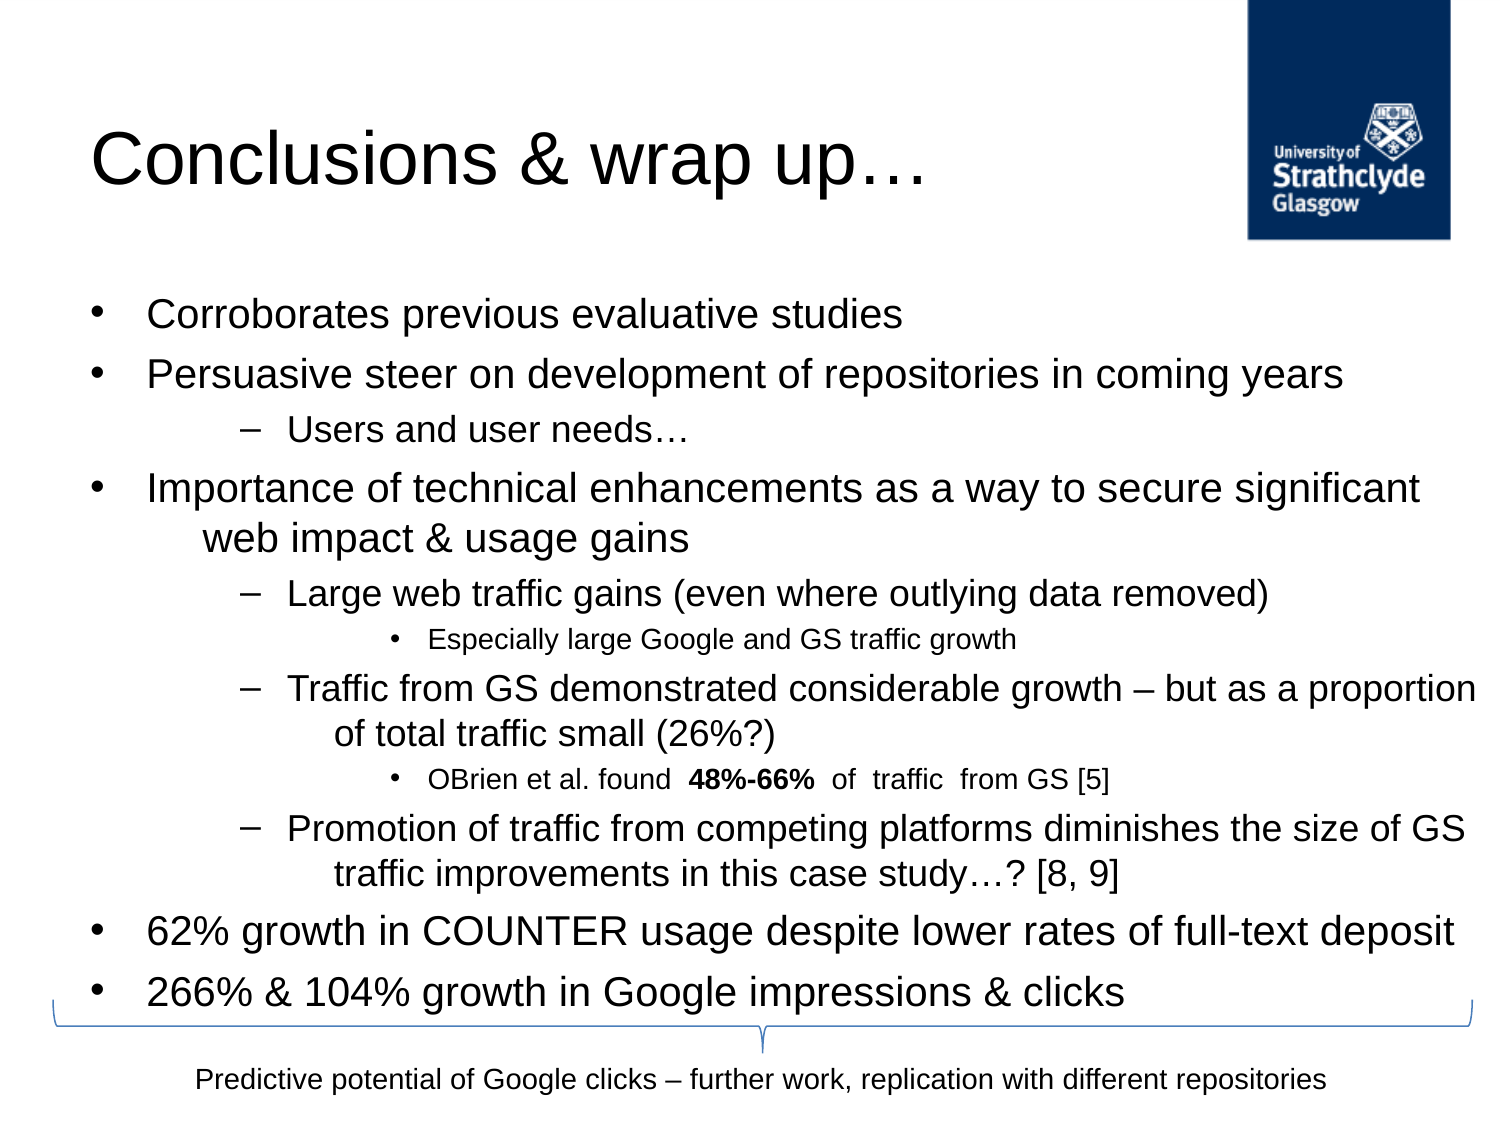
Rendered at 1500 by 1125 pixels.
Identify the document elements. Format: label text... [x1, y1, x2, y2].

title Conclusions & wrap up… [75, 101, 1422, 220]
text_box Predictive potential of Google clicks – further work, replication with different repositories [179, 1052, 1346, 1104]
list Corroborates previous evaluative studies Persuasive steer on development of repositories in coming years Users and user needs… Importance of technical enhancements as a way to secure significant web impact & usage gains Large web traffic gains (even where outlying data removed) Especially large Google and GS traffic growth Traffic from GS demonstrated considerable growth – but as a proportion of total traffic small (26%?) OBrien et al. found 48%-66% of traffic from GS [5] Promotion of traffic from competing platforms diminishes the size of GS traffic improvements in this case study…? [8, 9] 62% growth in COUNTER usage despite lower rates of full-text deposit 266% & 104% growth in Google impressions & clicks [75, 278, 1495, 1125]
